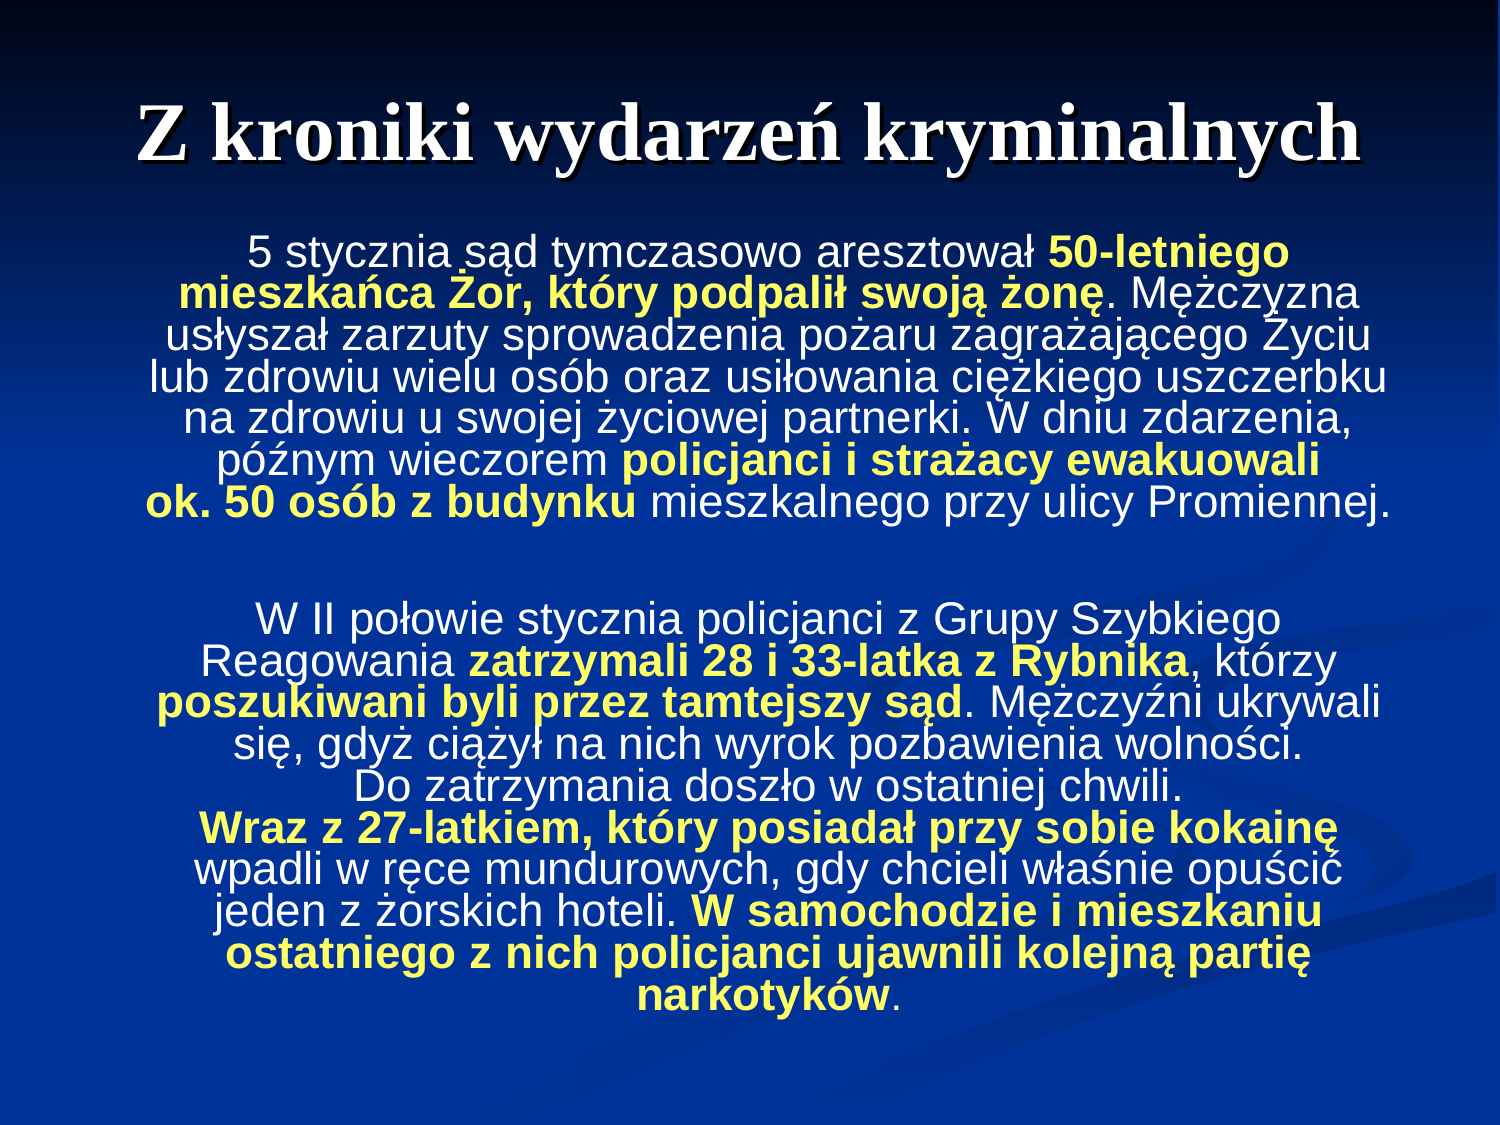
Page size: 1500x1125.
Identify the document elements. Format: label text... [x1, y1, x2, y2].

title Z kroniki wydarzeń kryminalnych [75, 21, 1423, 226]
list 5 stycznia sąd tymczasowo aresztował 50-letniego mieszkańca Żor, który podpalił swoją żonę. Mężczyzna usłyszał zarzuty sprowadzenia pożaru zagrażającego Życiu lub zdrowiu wielu osób oraz usiłowania ciężkiego uszczerbku na zdrowiu u swojej życiowej partnerki. W dniu zdarzenia, późnym wieczorem policjanci i strażacy ewakuowali ok. 50 osób z budynku mieszkalnego przy ulicy Promiennej. W II połowie stycznia policjanci z Grupy Szybkiego Reagowania zatrzymali 28 i 33-latka z Rybnika, którzy poszukiwani byli przez tamtejszy sąd. Mężczyźni ukrywali się, gdyż ciążył na nich wyrok pozbawienia wolności. Do zatrzymania doszło w ostatniej chwili. Wraz z 27-latkiem, który posiadał przy sobie kokainę wpadli w ręce mundurowych, gdy chcieli właśnie opuścić jeden z żorskich hoteli. W samochodzie i mieszkaniu ostatniego z nich policjanci ujawnili kolejną partię narkotyków. [75, 226, 1423, 969]
